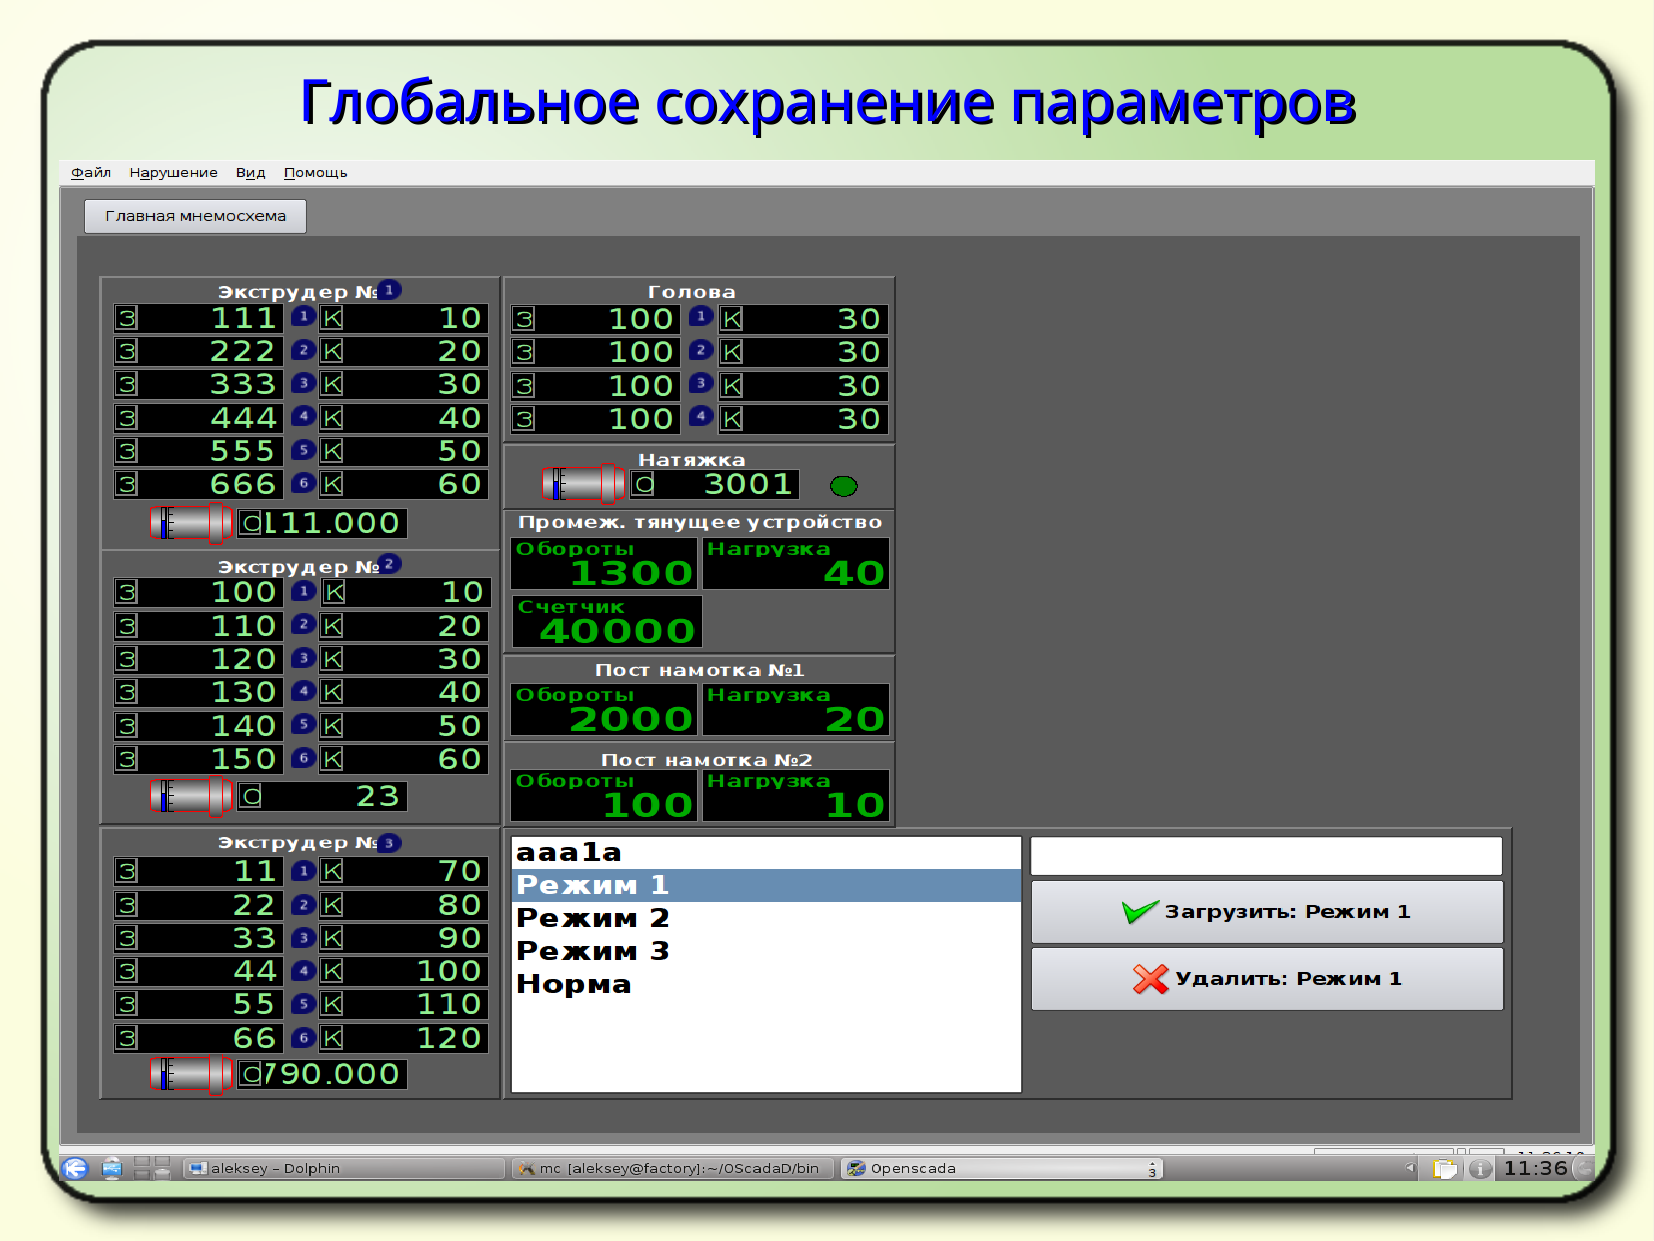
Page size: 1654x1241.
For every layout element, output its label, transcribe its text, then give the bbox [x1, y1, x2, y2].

picture [0, 0, 1654, 1241]
title Глобальное сохранение параметров [121, 49, 1533, 147]
